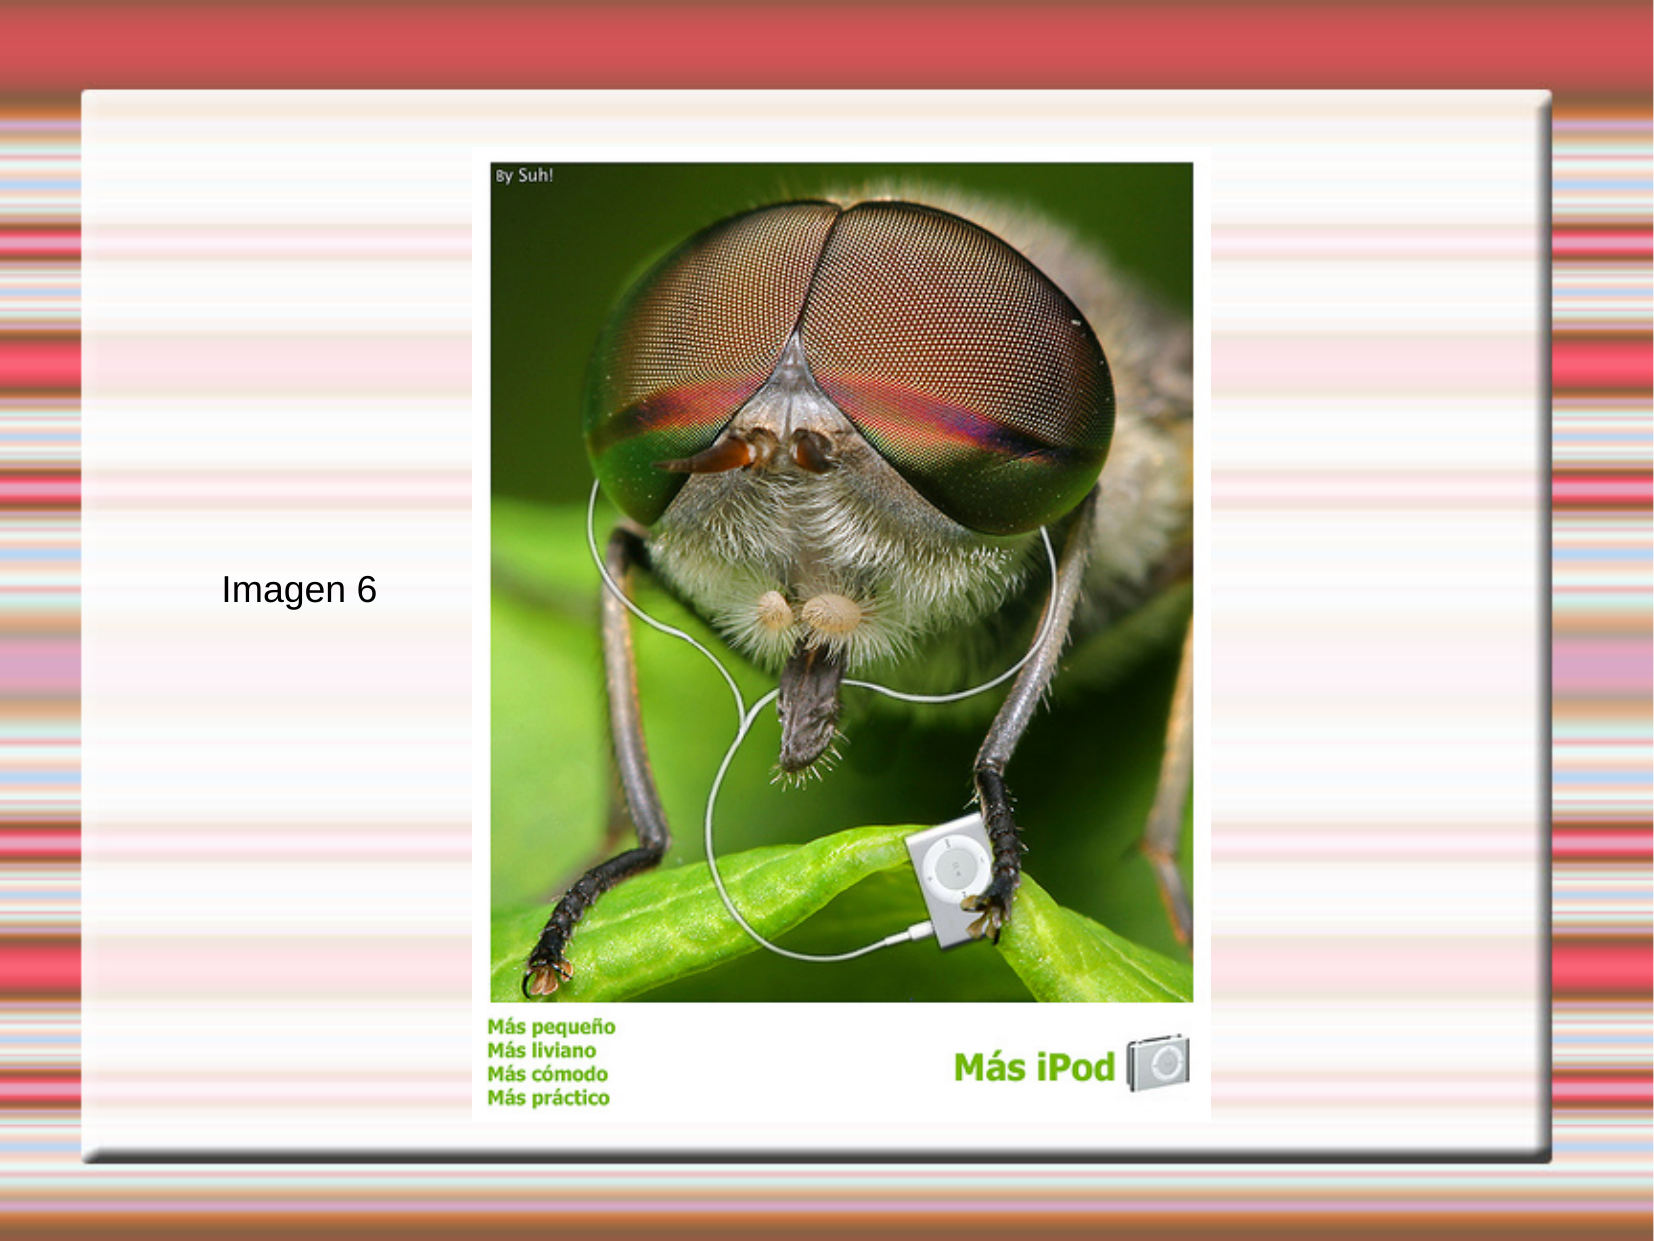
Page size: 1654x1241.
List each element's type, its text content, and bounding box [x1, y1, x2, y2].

picture [0, 0, 1654, 1241]
text_box Imagen 6 [206, 561, 443, 618]
